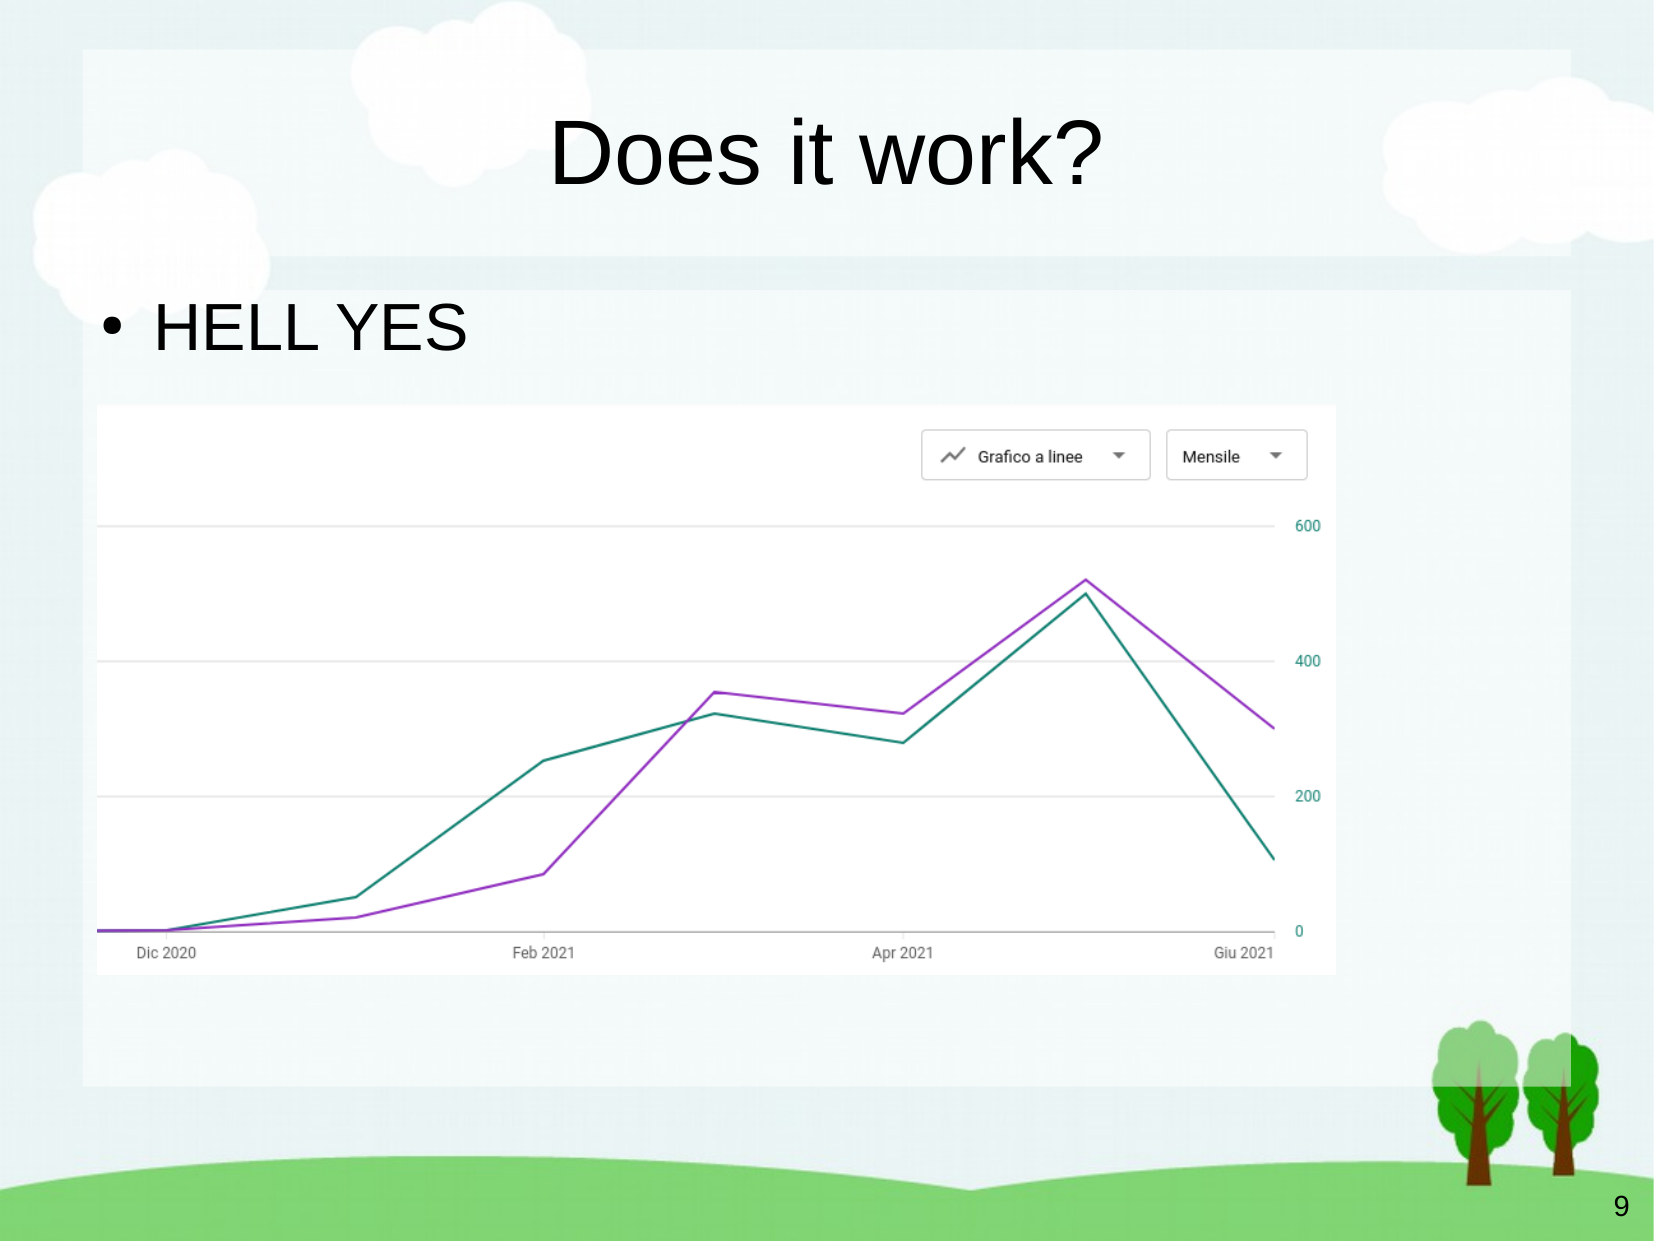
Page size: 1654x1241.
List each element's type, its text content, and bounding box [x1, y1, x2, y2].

title Does it work? [82, 49, 1571, 257]
picture [0, 0, 1654, 1241]
list HELL YES [82, 290, 1571, 1087]
